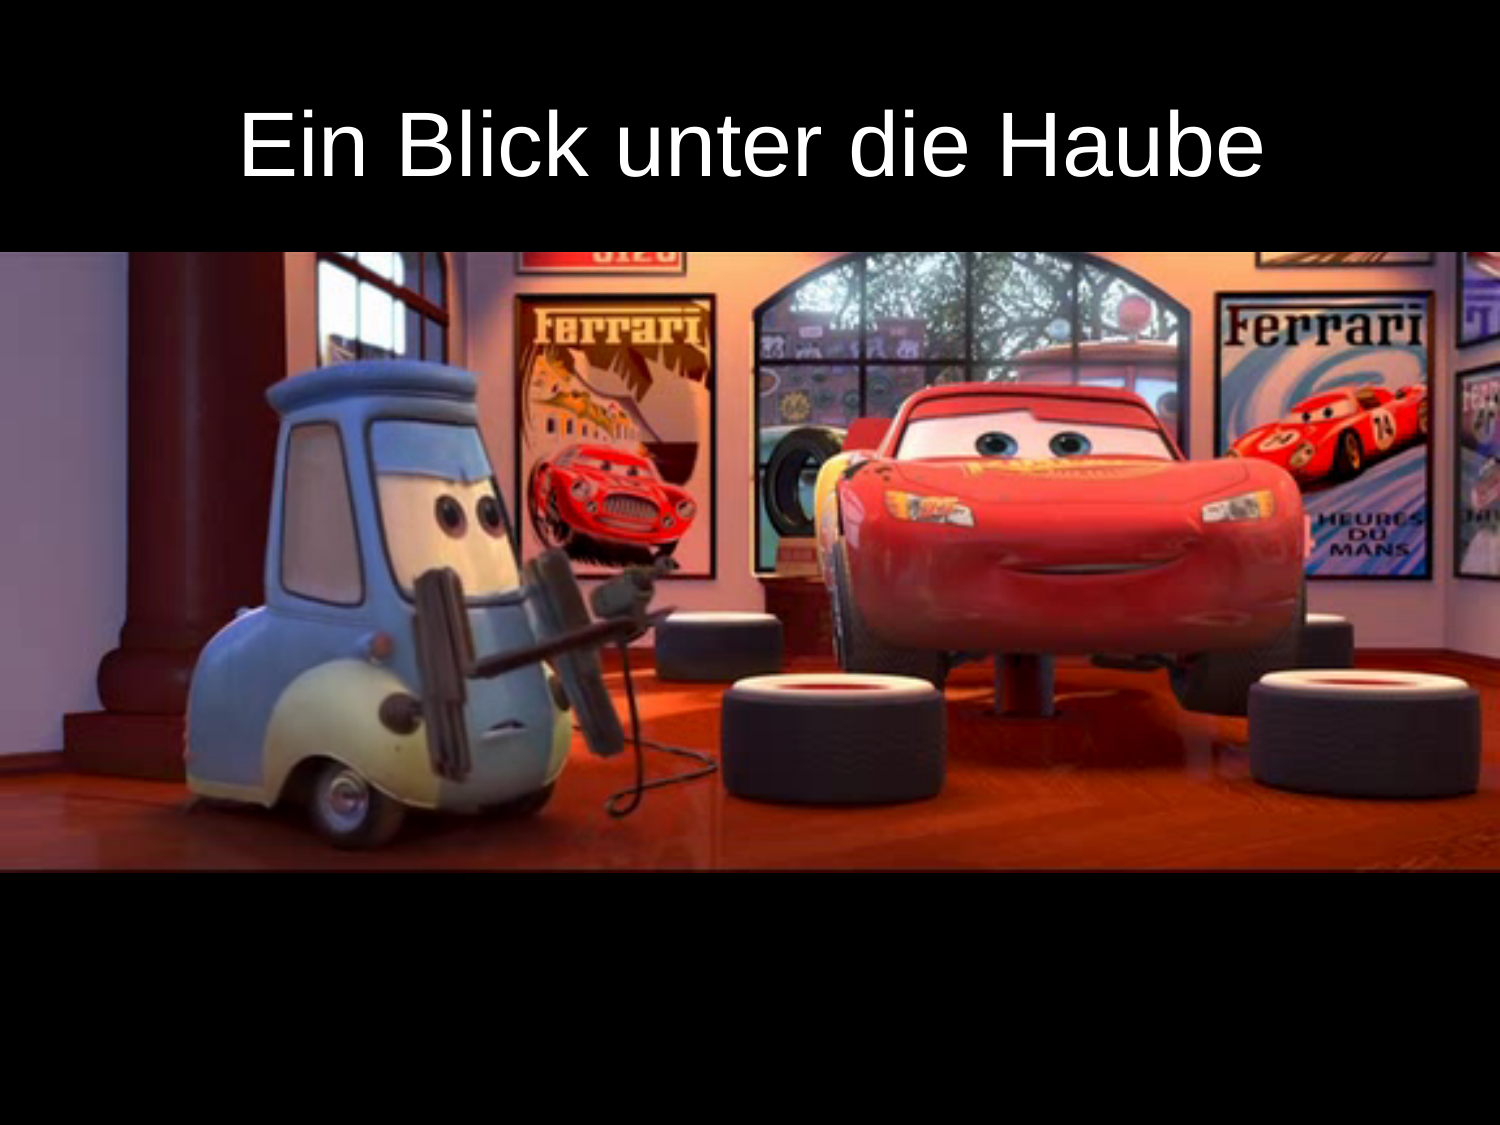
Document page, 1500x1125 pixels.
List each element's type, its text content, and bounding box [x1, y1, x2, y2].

text_box Ein Blick unter die Haube [0, 86, 1500, 204]
picture [0, 252, 1500, 873]
